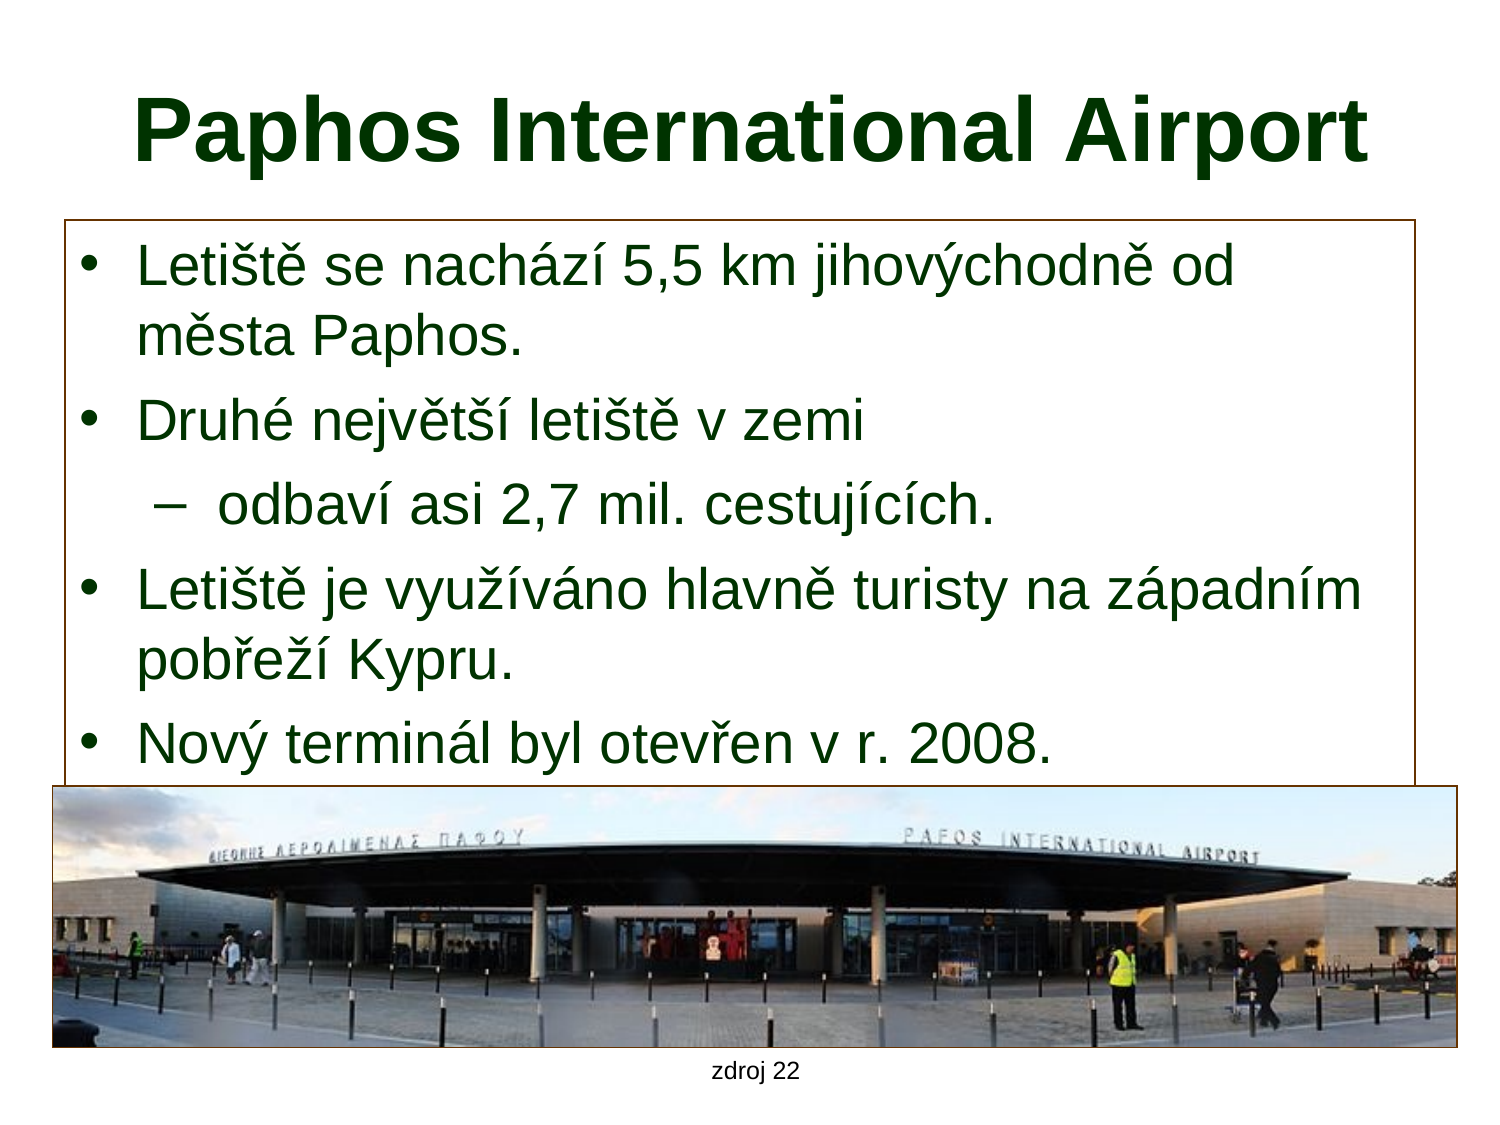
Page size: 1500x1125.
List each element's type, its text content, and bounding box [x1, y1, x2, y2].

picture [53, 786, 1457, 1046]
title Paphos International Airport [76, 30, 1427, 219]
text_box zdroj 22 [53, 1046, 1459, 1093]
list Letiště se nachází 5,5 km jihovýchodně od města Paphos. Druhé největší letiště v zemi odbaví asi 2,7 mil. cestujících. Letiště je využíváno hlavně turisty na západním pobřeží Kypru. Nový terminál byl otevřen v r. 2008. [64, 220, 1415, 785]
